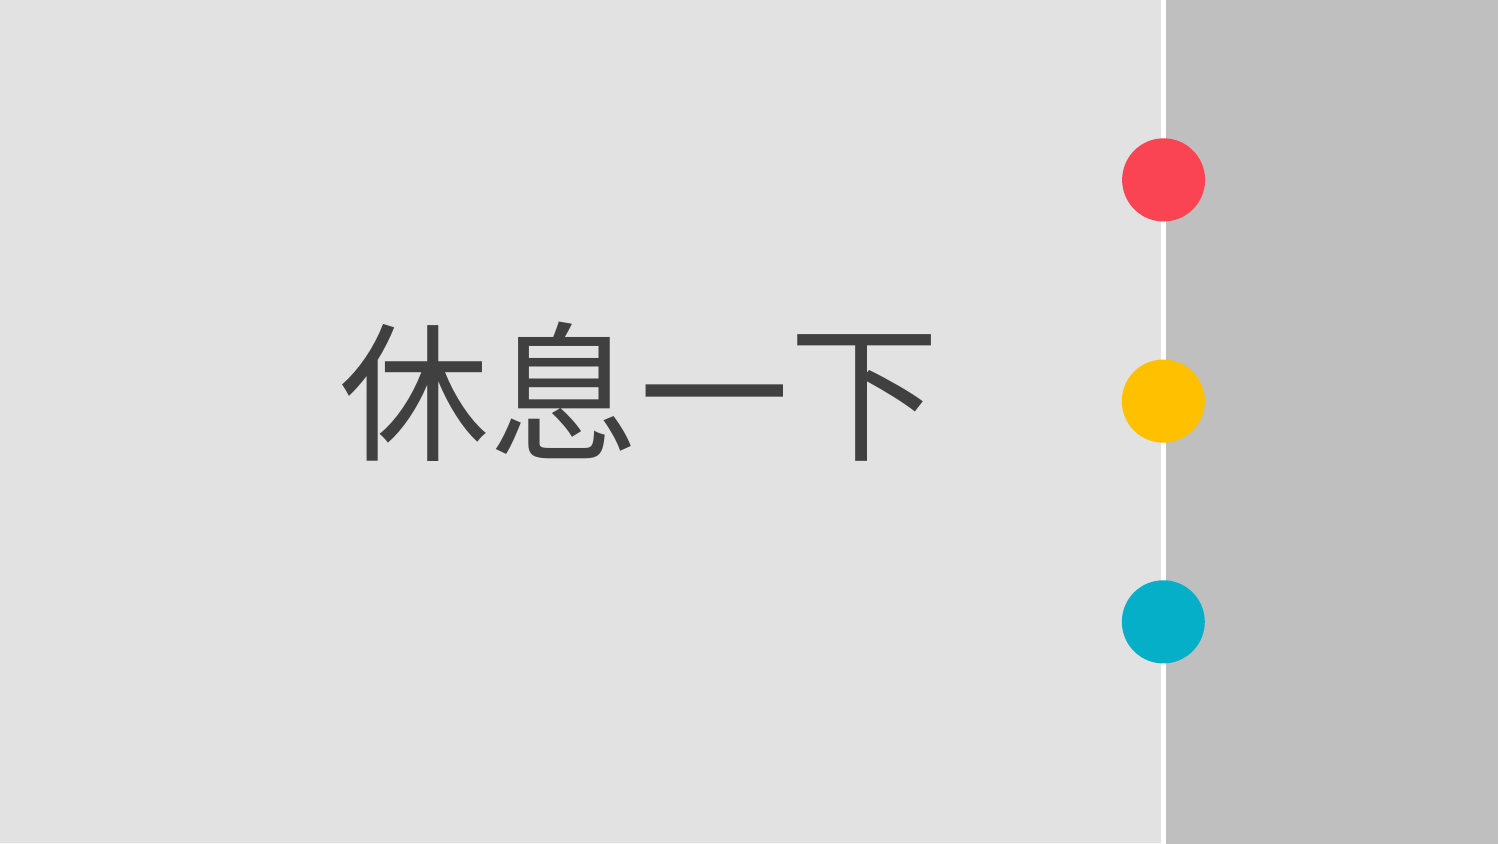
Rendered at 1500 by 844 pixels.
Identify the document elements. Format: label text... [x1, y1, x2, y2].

text_box 休息一下 [324, 291, 1210, 489]
